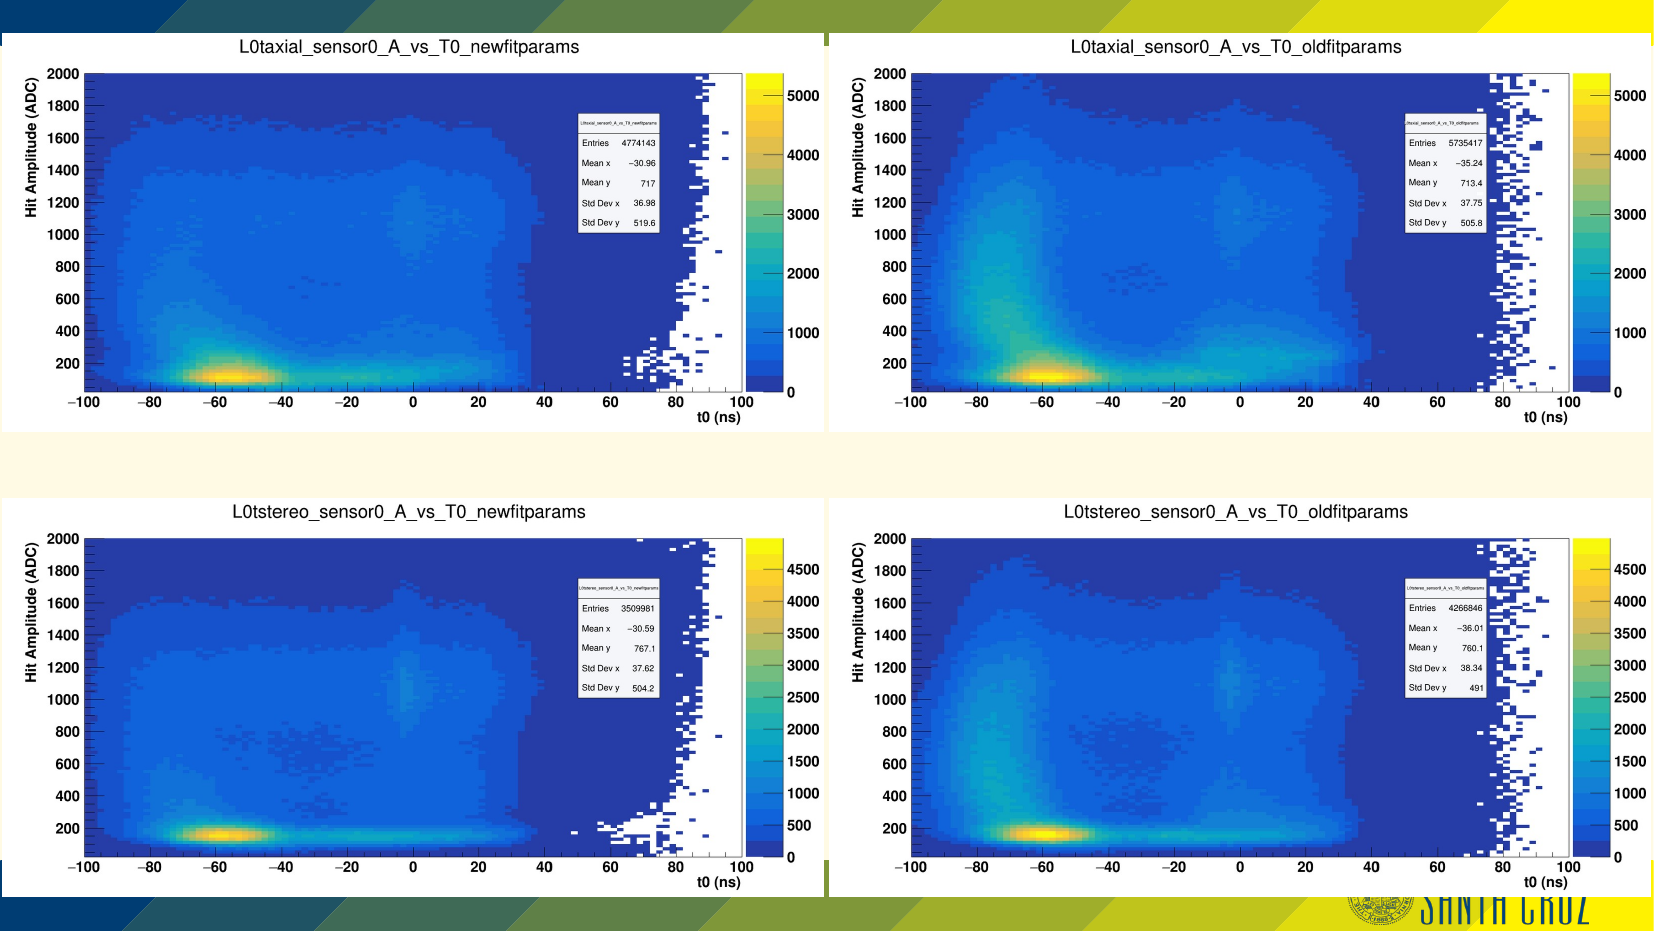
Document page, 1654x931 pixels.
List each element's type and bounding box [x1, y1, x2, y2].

picture [2, 33, 824, 432]
picture [829, 498, 1651, 925]
picture [829, 33, 1651, 432]
picture [2, 498, 824, 897]
